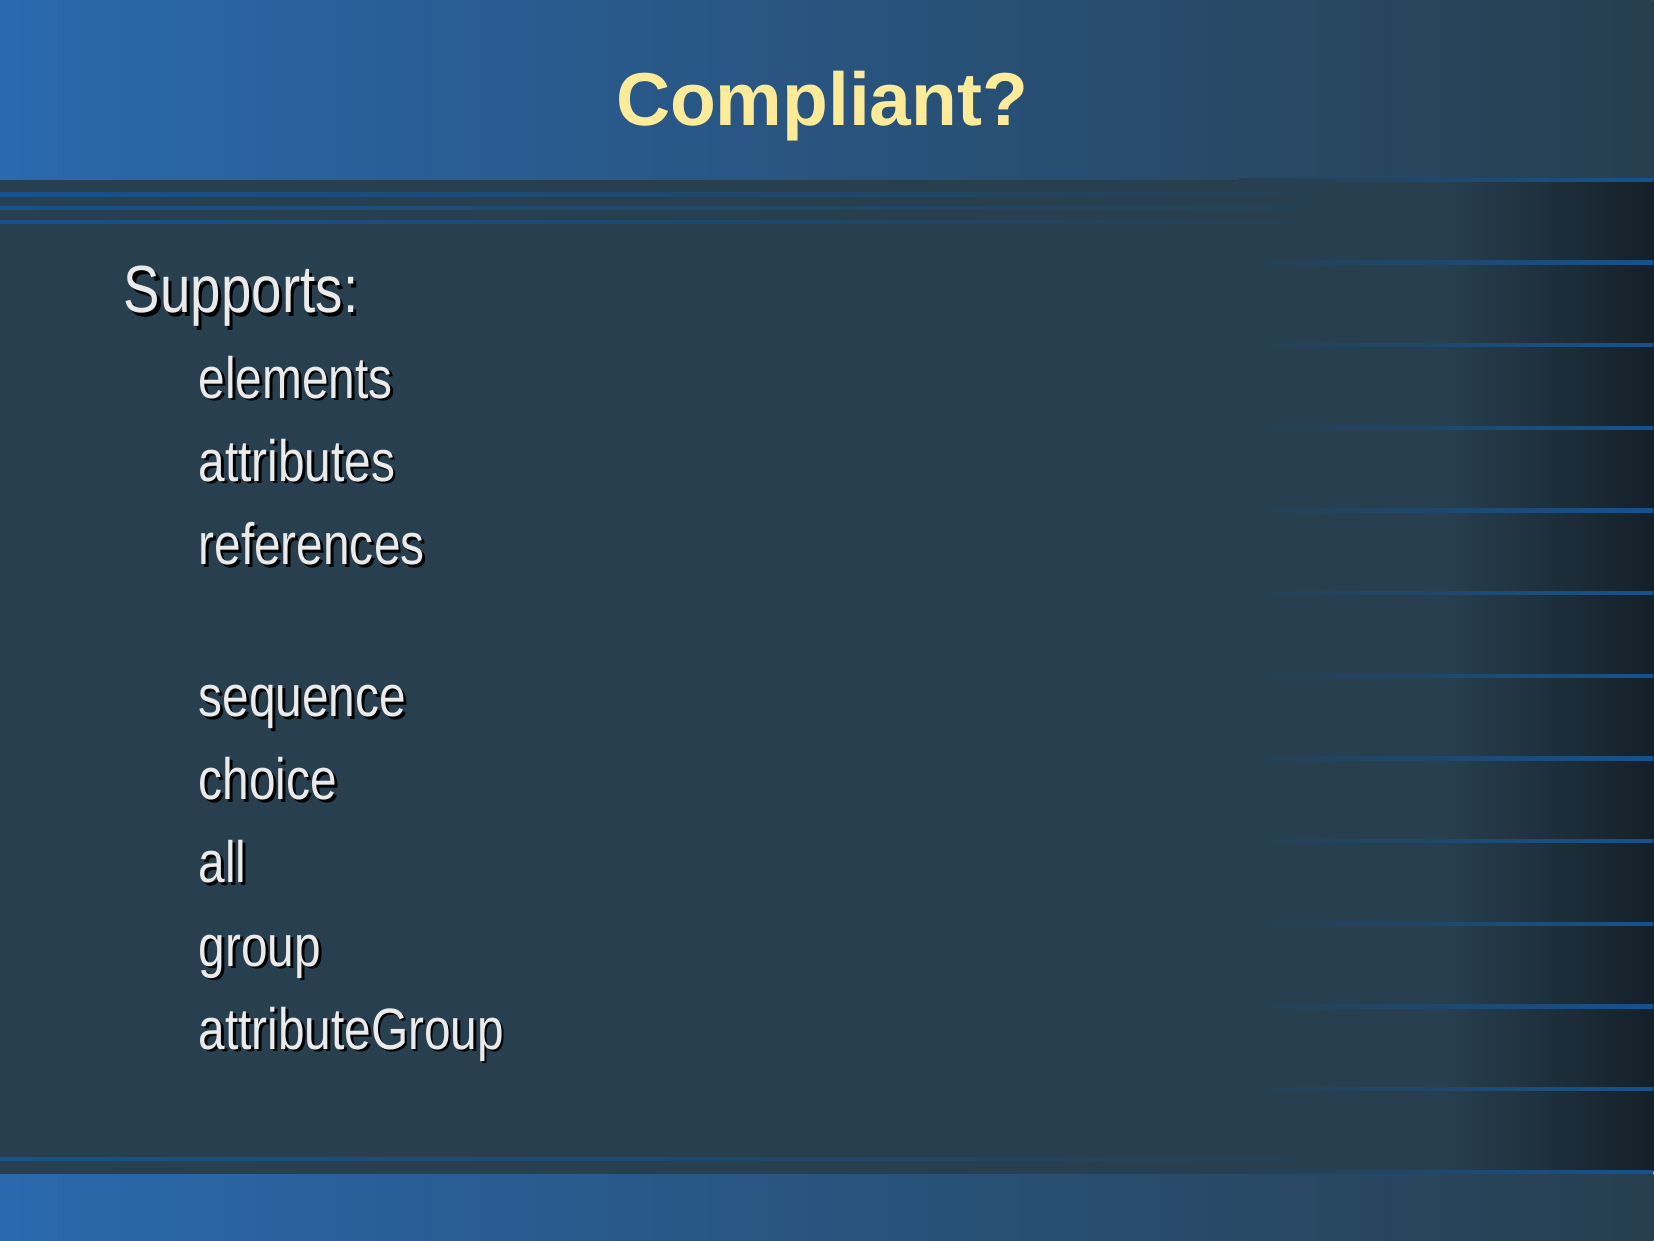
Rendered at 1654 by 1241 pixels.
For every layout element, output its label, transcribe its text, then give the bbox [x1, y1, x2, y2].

list Supports: elements attributes references sequence choice all group attributeGroup [124, 248, 1530, 1129]
title Compliant? [91, 34, 1553, 158]
